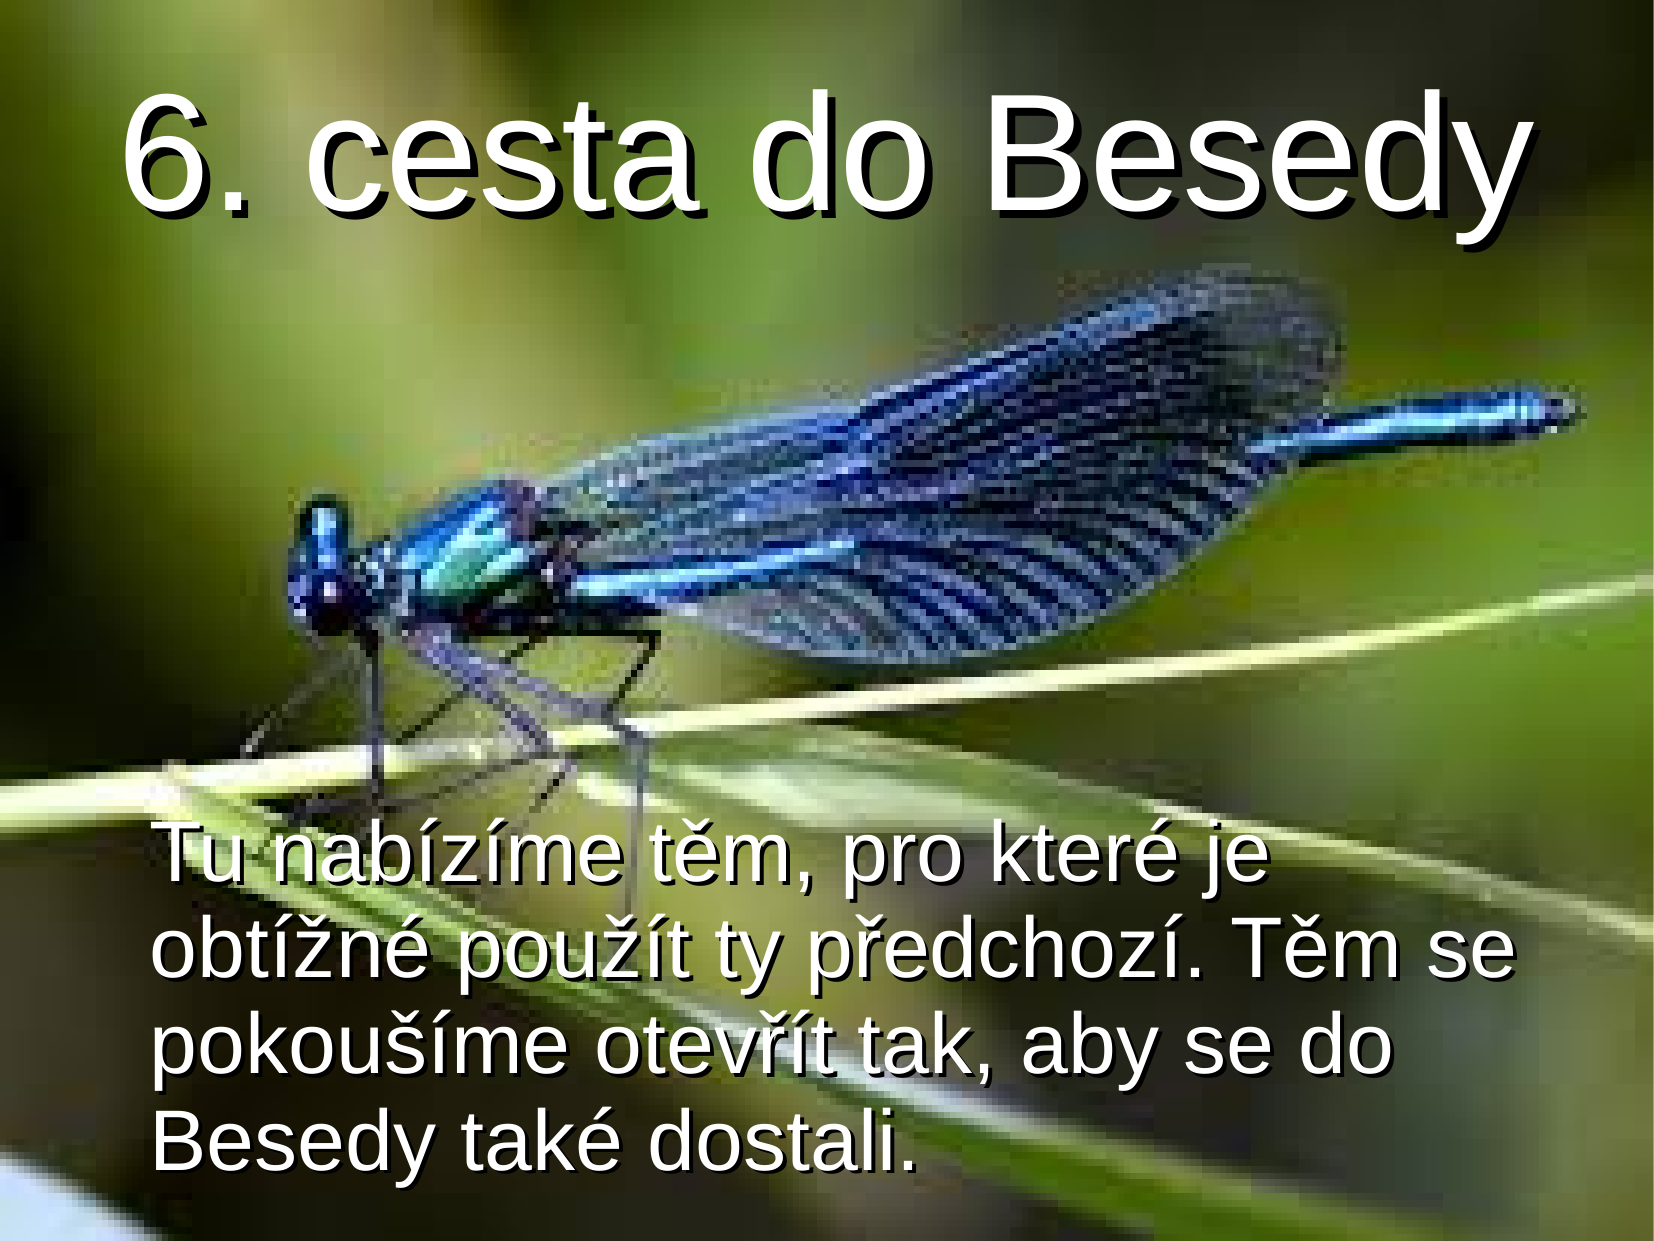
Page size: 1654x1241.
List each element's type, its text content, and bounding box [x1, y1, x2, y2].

title 6. cesta do Besedy [82, 49, 1571, 257]
picture [0, 0, 1654, 1241]
list Tu nabízíme těm, pro které je obtížné použít ty předchozí. Těm se pokoušíme otevřít tak, aby se do Besedy také dostali. [82, 803, 1571, 1193]
